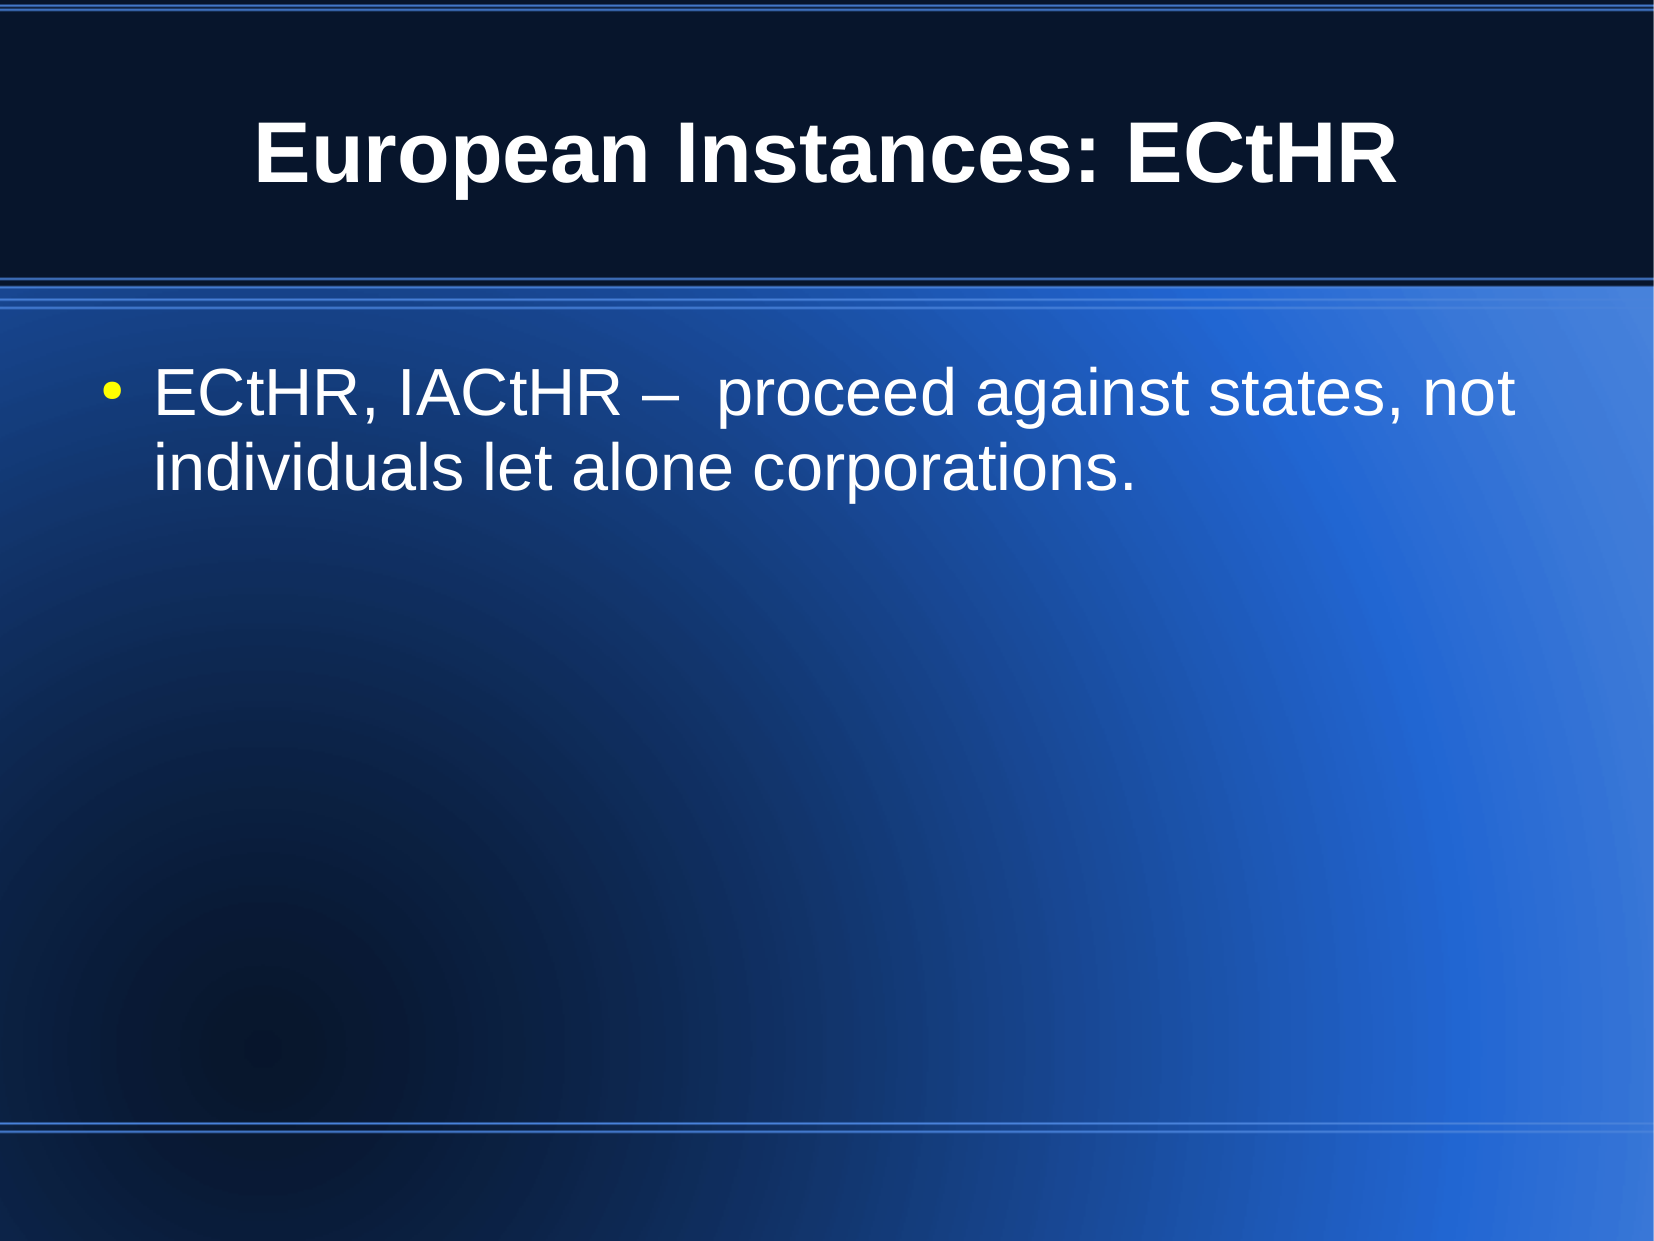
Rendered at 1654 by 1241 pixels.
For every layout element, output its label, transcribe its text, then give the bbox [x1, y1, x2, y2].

list ECtHR, IACtHR – proceed against states, not individuals let alone corporations. [82, 355, 1571, 1058]
picture [0, 0, 1654, 1241]
title European Instances: ECtHR [82, 49, 1571, 257]
